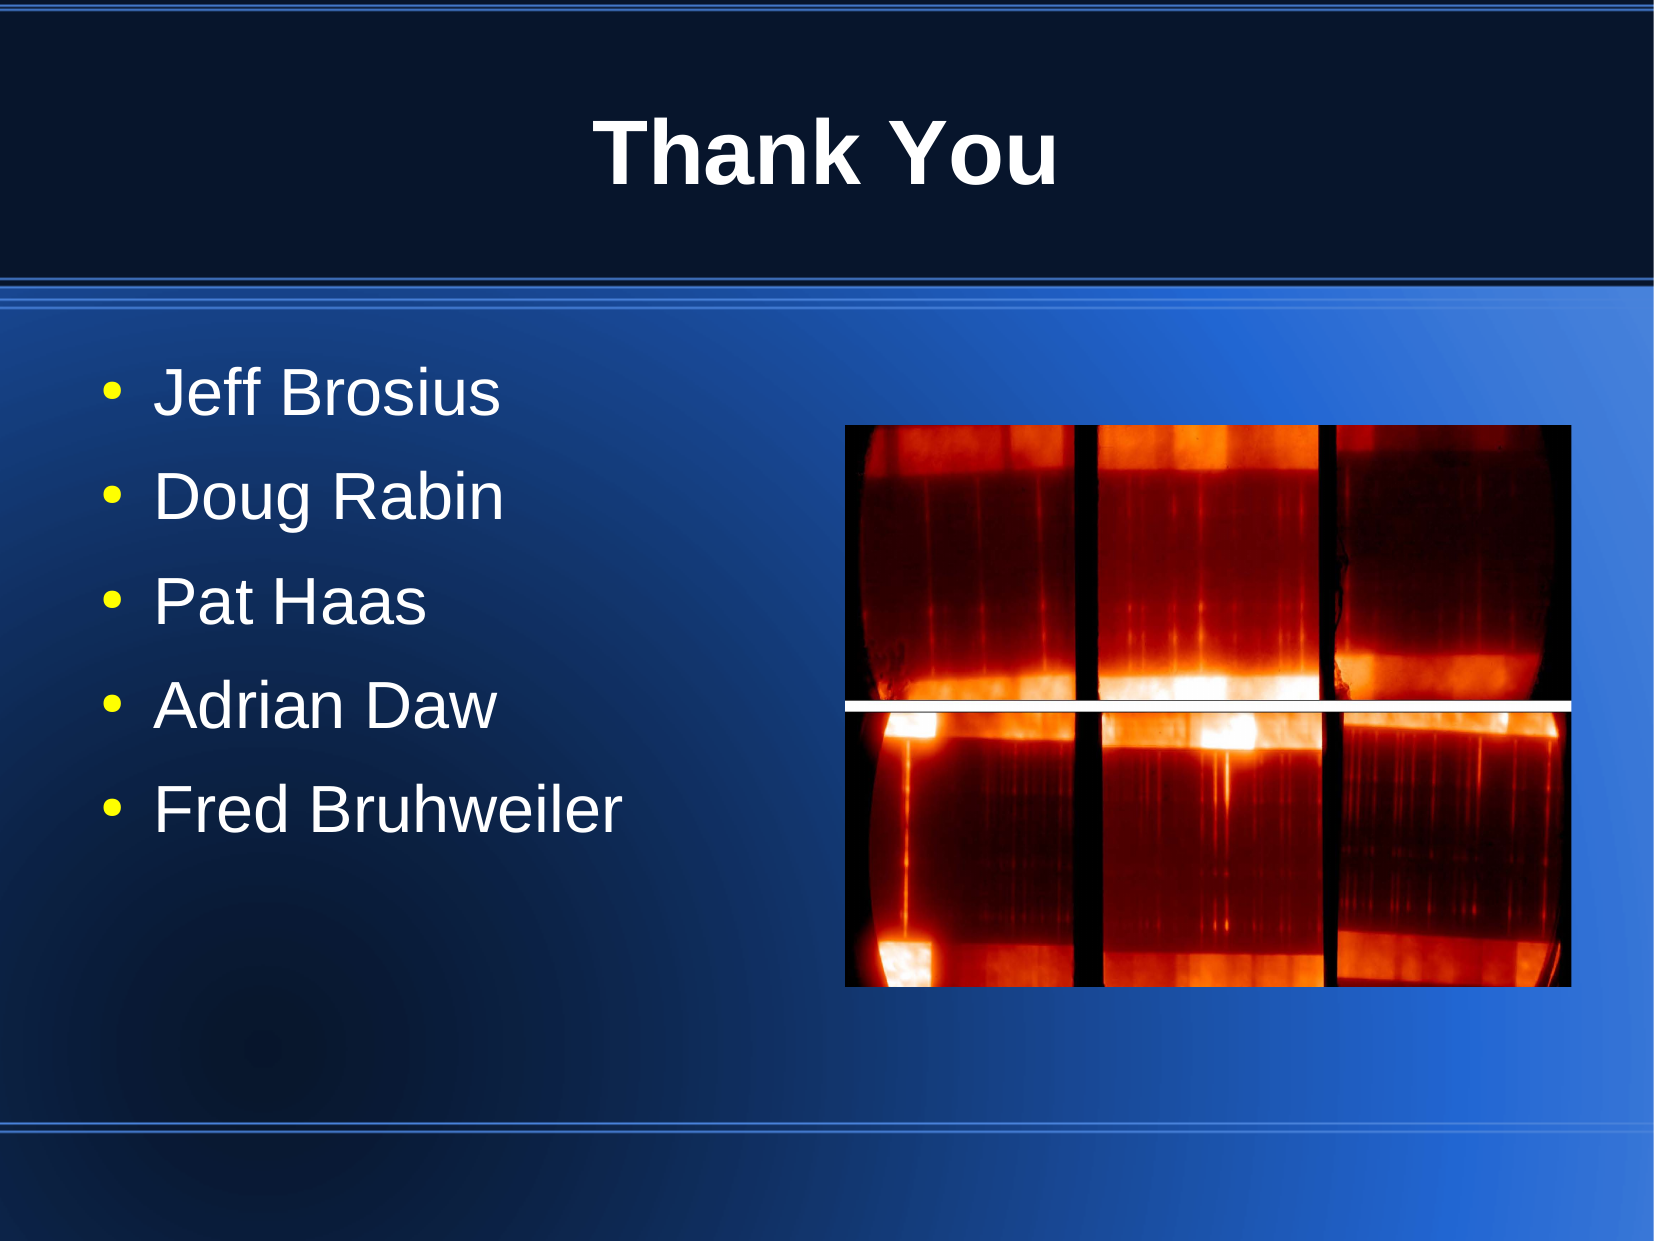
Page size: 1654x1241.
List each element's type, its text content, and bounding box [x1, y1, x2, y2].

picture [0, 0, 1654, 1241]
list Jeff Brosius Doug Rabin Pat Haas Adrian Daw Fred Bruhweiler [82, 355, 809, 1043]
title Thank You [82, 49, 1571, 257]
